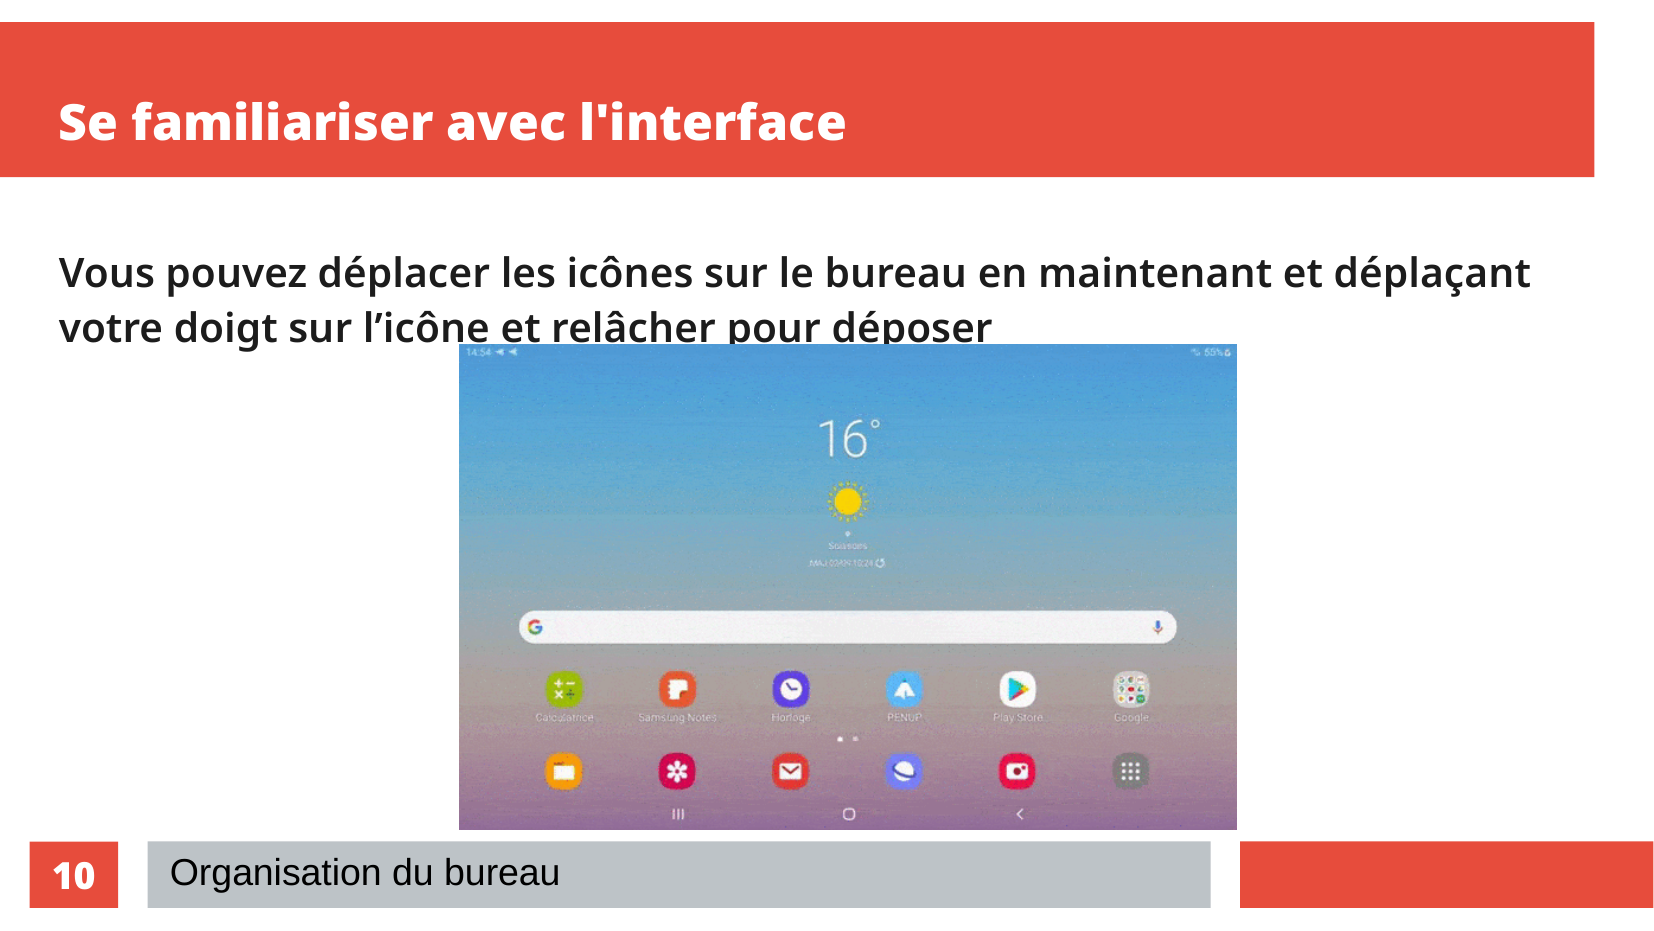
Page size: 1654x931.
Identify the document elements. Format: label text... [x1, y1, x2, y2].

picture [459, 344, 1237, 830]
title Se familiariser avec l'interface [59, 44, 1595, 156]
text_box Organisation du bureau [155, 844, 1155, 907]
list Vous pouvez déplacer les icônes sur le bureau en maintenant et déplaçant votre doigt sur l’icône et relâcher pour déposer [59, 243, 1565, 820]
